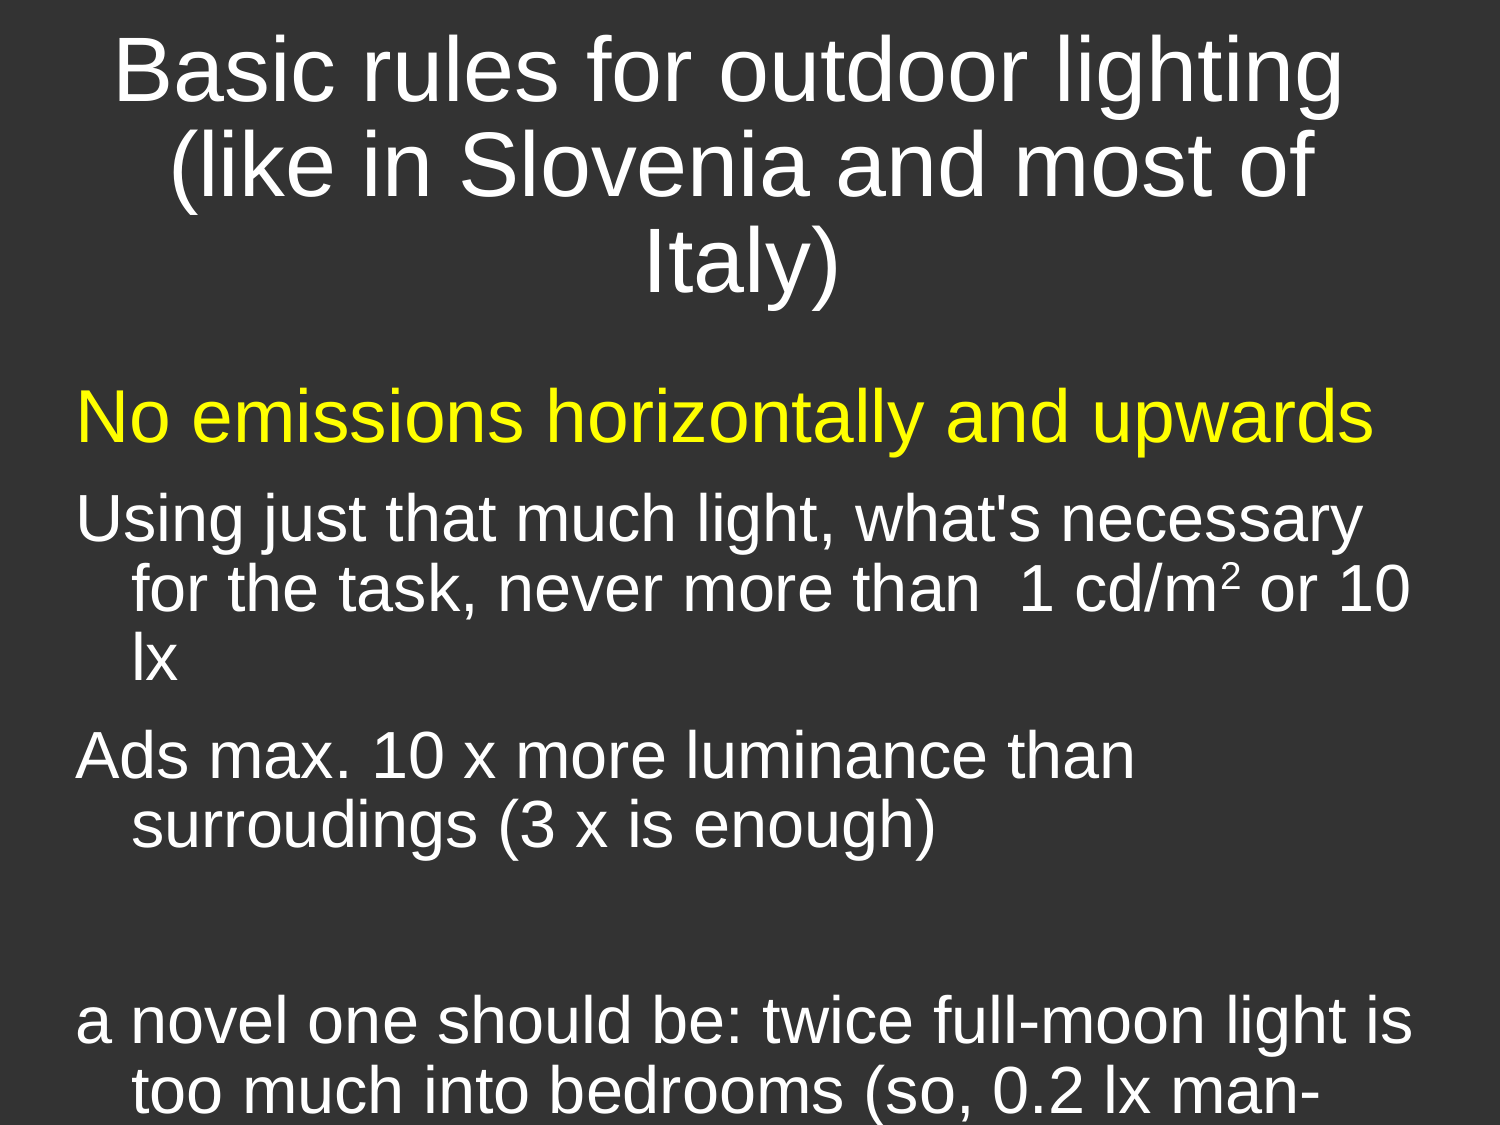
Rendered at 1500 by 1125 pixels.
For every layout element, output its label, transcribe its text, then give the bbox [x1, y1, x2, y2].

list No emissions horizontally and upwards Using just that much light, what's necessary for the task, never more than 1 cd/m2 or 10 lx Ads max. 10 x more luminance than surroudings (3 x is enough) a novel one should be: twice full-moon light is too much into bedrooms (so, 0.2 lx man-made addition should be never surpassed) [75, 262, 1425, 1125]
title Basic rules for outdoor lighting (like in Slovenia and most of Italy) [67, 0, 1418, 325]
